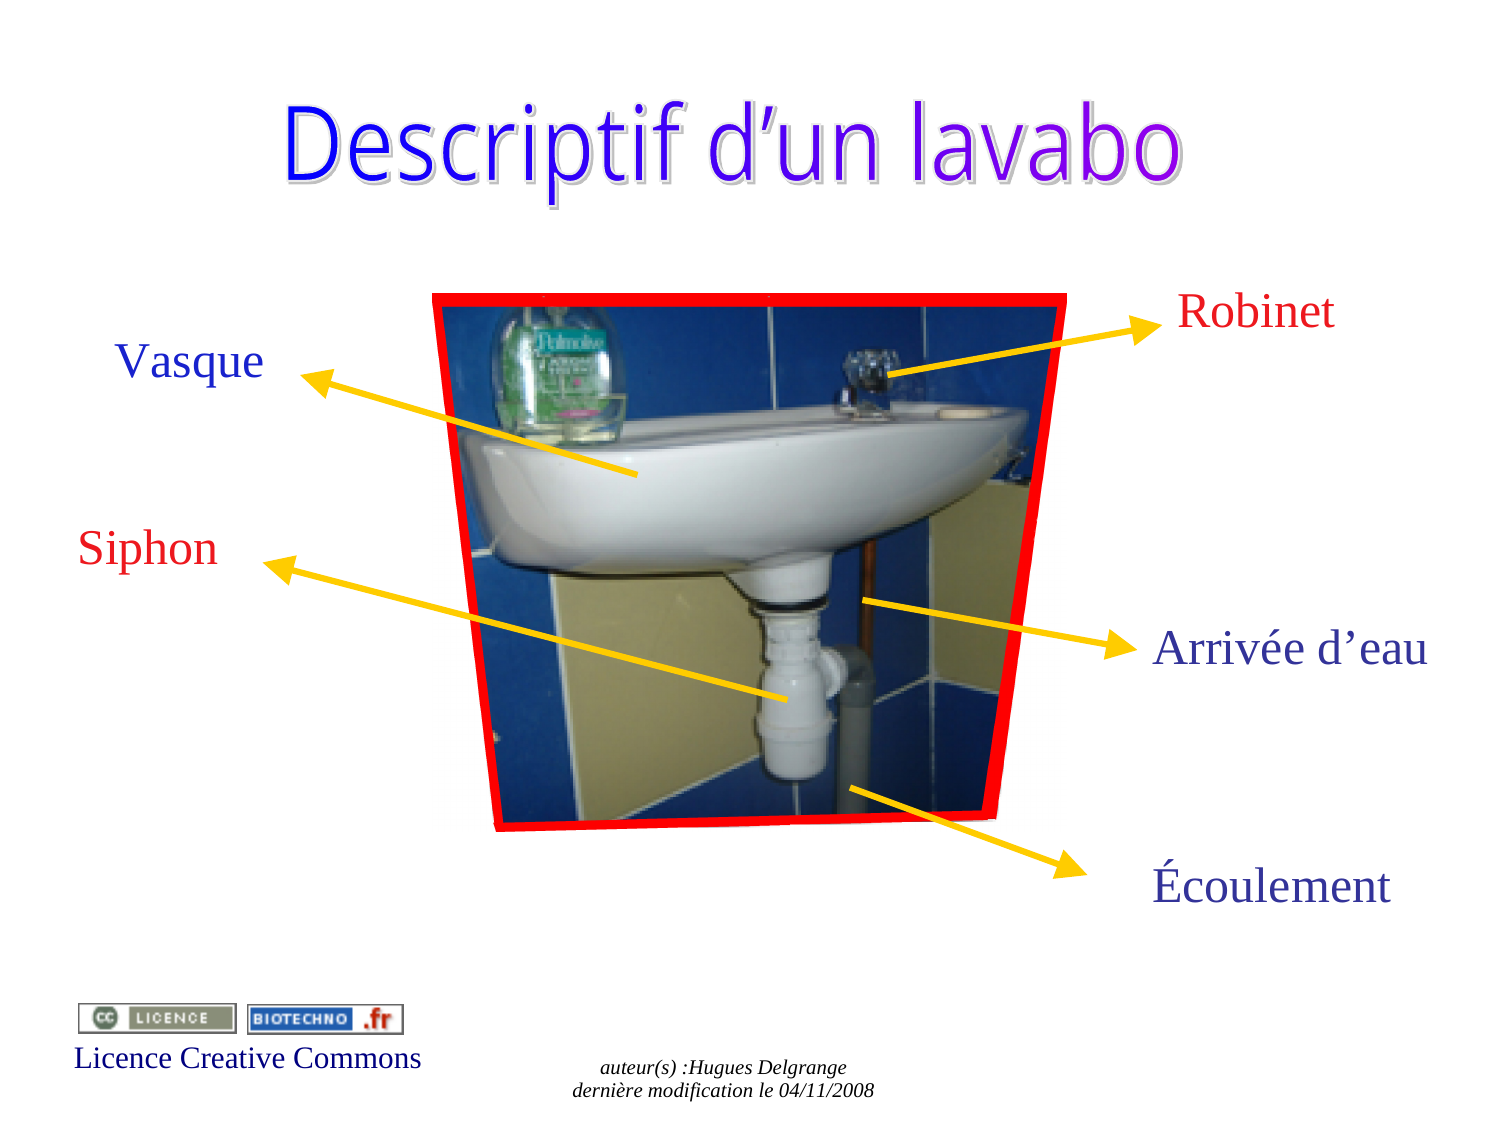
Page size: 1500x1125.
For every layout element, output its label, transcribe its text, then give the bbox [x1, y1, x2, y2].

picture [78, 1003, 237, 1033]
text_box Licence Creative Commons [59, 1033, 454, 1093]
text_box Descriptif d’un lavabo [348, 123, 390, 182]
text_box Descriptif d’un lavabo [634, 124, 643, 181]
text_box Descriptif d’un lavabo [1134, 123, 1180, 182]
text_box Descriptif d’un lavabo [709, 100, 752, 182]
text_box Robinet [1162, 275, 1411, 349]
text_box auteur(s) :Hugues Delgrange dernière modification le 04/11/2008 [383, 1048, 1063, 1111]
text_box Vasque [99, 324, 338, 401]
text_box Descriptif d’un lavabo [487, 123, 516, 181]
text_box Descriptif d’un lavabo [835, 123, 876, 181]
text_box Siphon [62, 512, 301, 601]
text_box Descriptif d’un lavabo [442, 123, 478, 182]
picture [432, 293, 1067, 832]
text_box Descriptif d’un lavabo [547, 123, 591, 207]
text_box Descriptif d’un lavabo [287, 105, 339, 181]
text_box Arrivée d’eau [1137, 612, 1450, 688]
text_box Descriptif d’un lavabo [399, 123, 434, 182]
text_box Descriptif d’un lavabo [979, 124, 1025, 181]
text_box Descriptif d’un lavabo [933, 123, 973, 182]
text_box Descriptif d’un lavabo [596, 111, 626, 182]
text_box Descriptif d’un lavabo [913, 100, 922, 181]
text_box Descriptif d’un lavabo [651, 99, 686, 181]
picture [247, 1004, 404, 1033]
text_box Descriptif d’un lavabo [1028, 123, 1068, 182]
text_box Descriptif d’un lavabo [1082, 100, 1125, 182]
text_box Descriptif d’un lavabo [524, 124, 533, 181]
text_box Écoulement [1137, 849, 1418, 923]
text_box Descriptif d’un lavabo [779, 124, 821, 182]
